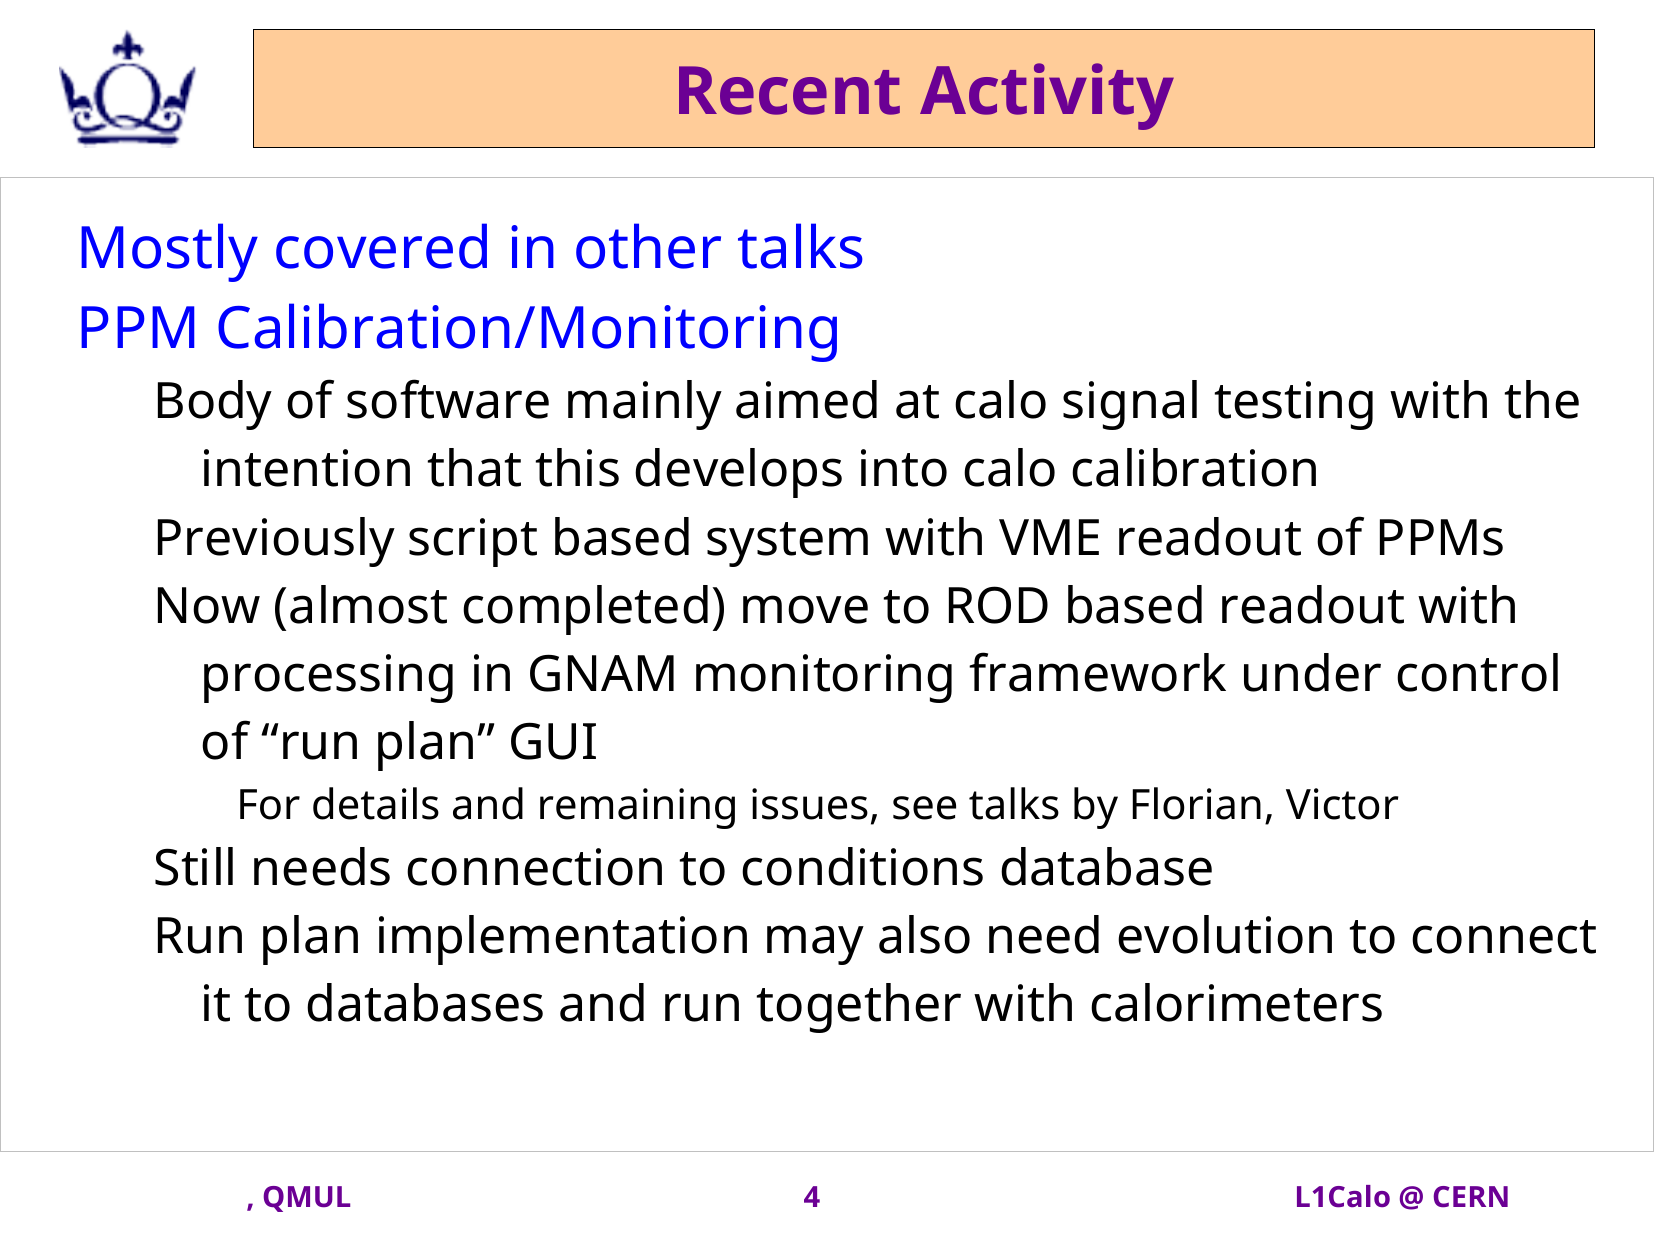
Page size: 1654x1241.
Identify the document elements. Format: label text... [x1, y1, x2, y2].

picture [59, 29, 200, 148]
title Recent Activity [253, 29, 1595, 148]
list Mostly covered in other talks PPM Calibration/Monitoring Body of software mainly aimed at calo signal testing with the intention that this develops into calo calibration Previously script based system with VME readout of PPMs Now (almost completed) move to ROD based readout with processing in GNAM monitoring framework under control of “run plan” GUI For details and remaining issues, see talks by Florian, Victor Still needs connection to conditions database Run plan implementation may also need evolution to connect it to databases and run together with calorimeters [59, 206, 1603, 1127]
